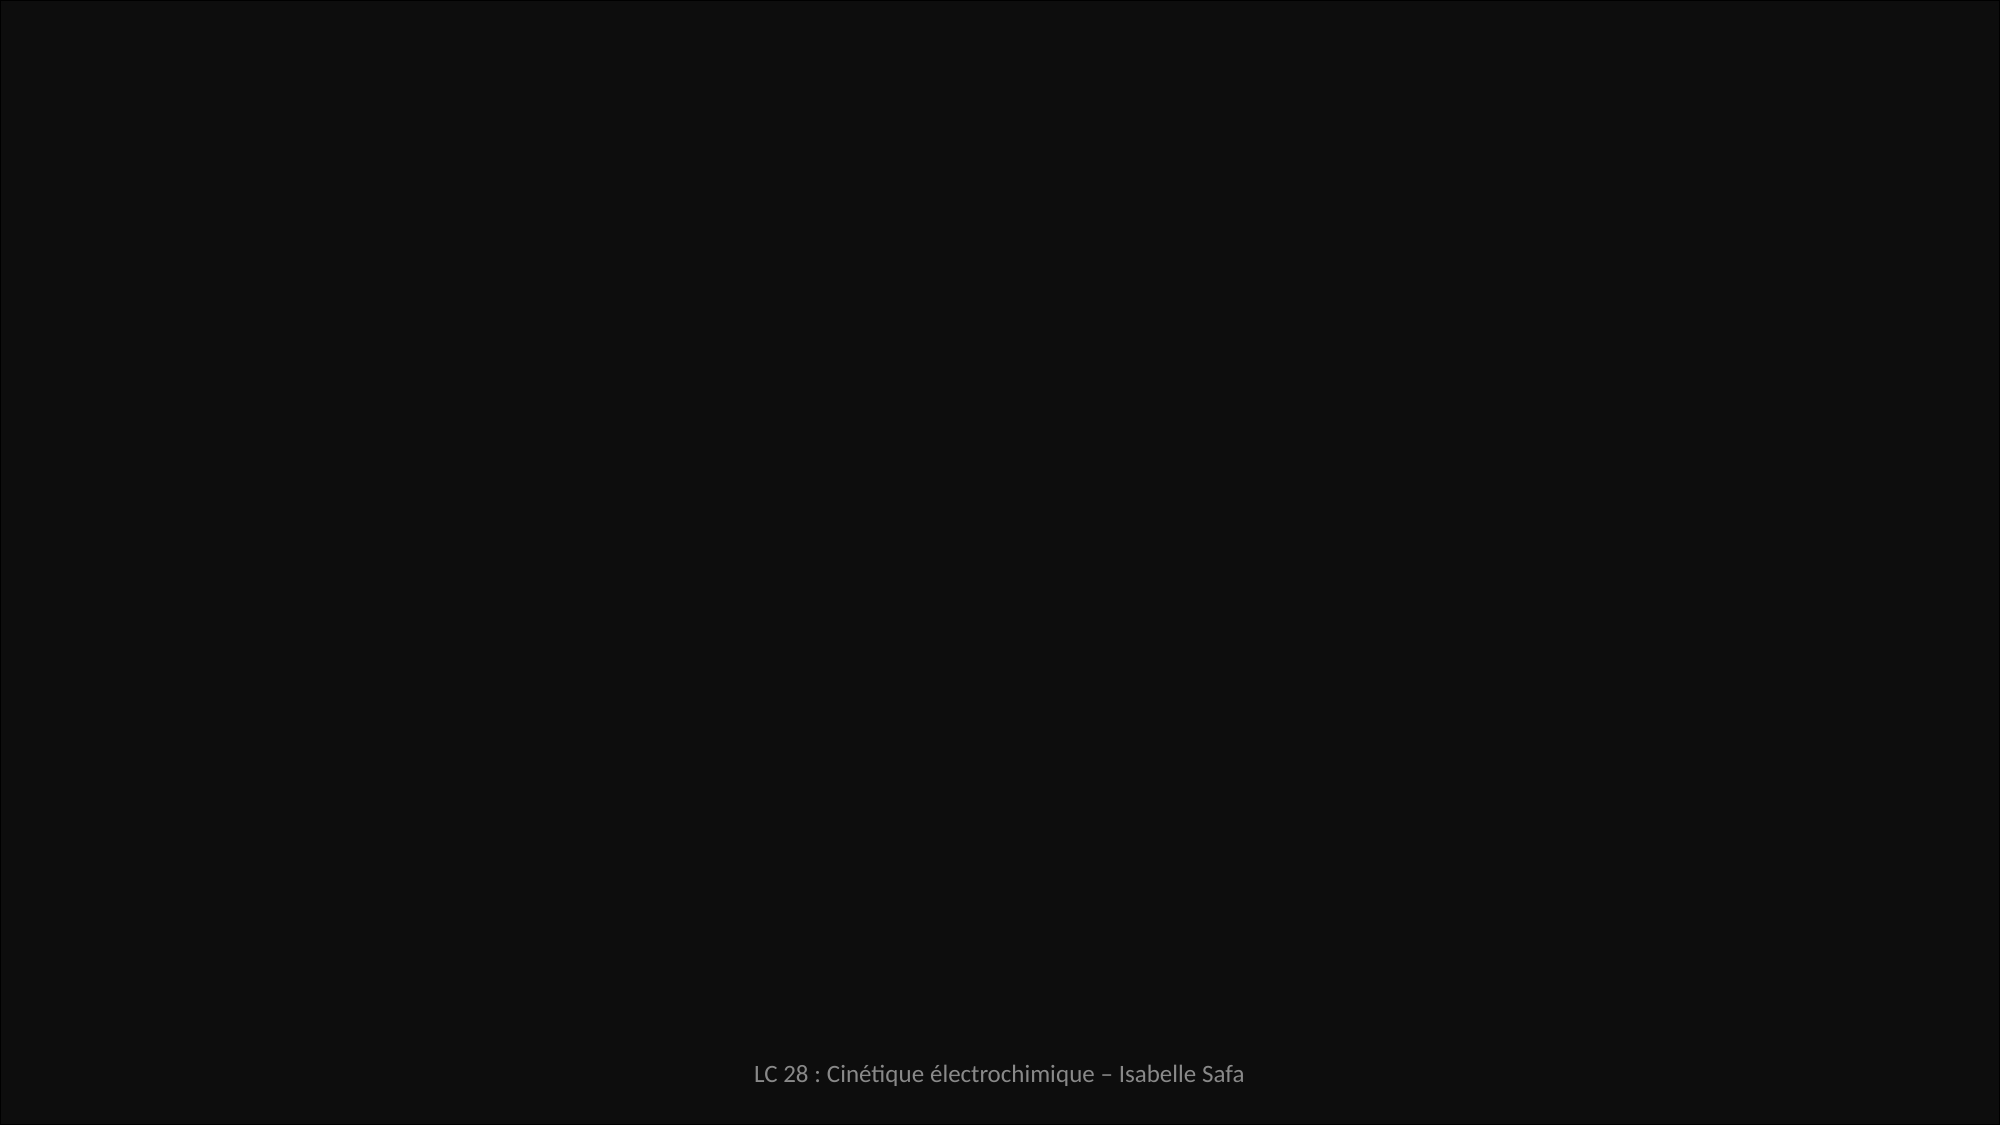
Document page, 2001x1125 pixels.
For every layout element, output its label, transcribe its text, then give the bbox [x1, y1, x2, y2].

text_box LC 28 : Cinétique électrochimique – Isabelle Safa [662, 1042, 1338, 1103]
text_box [0, 0, 2000, 1125]
